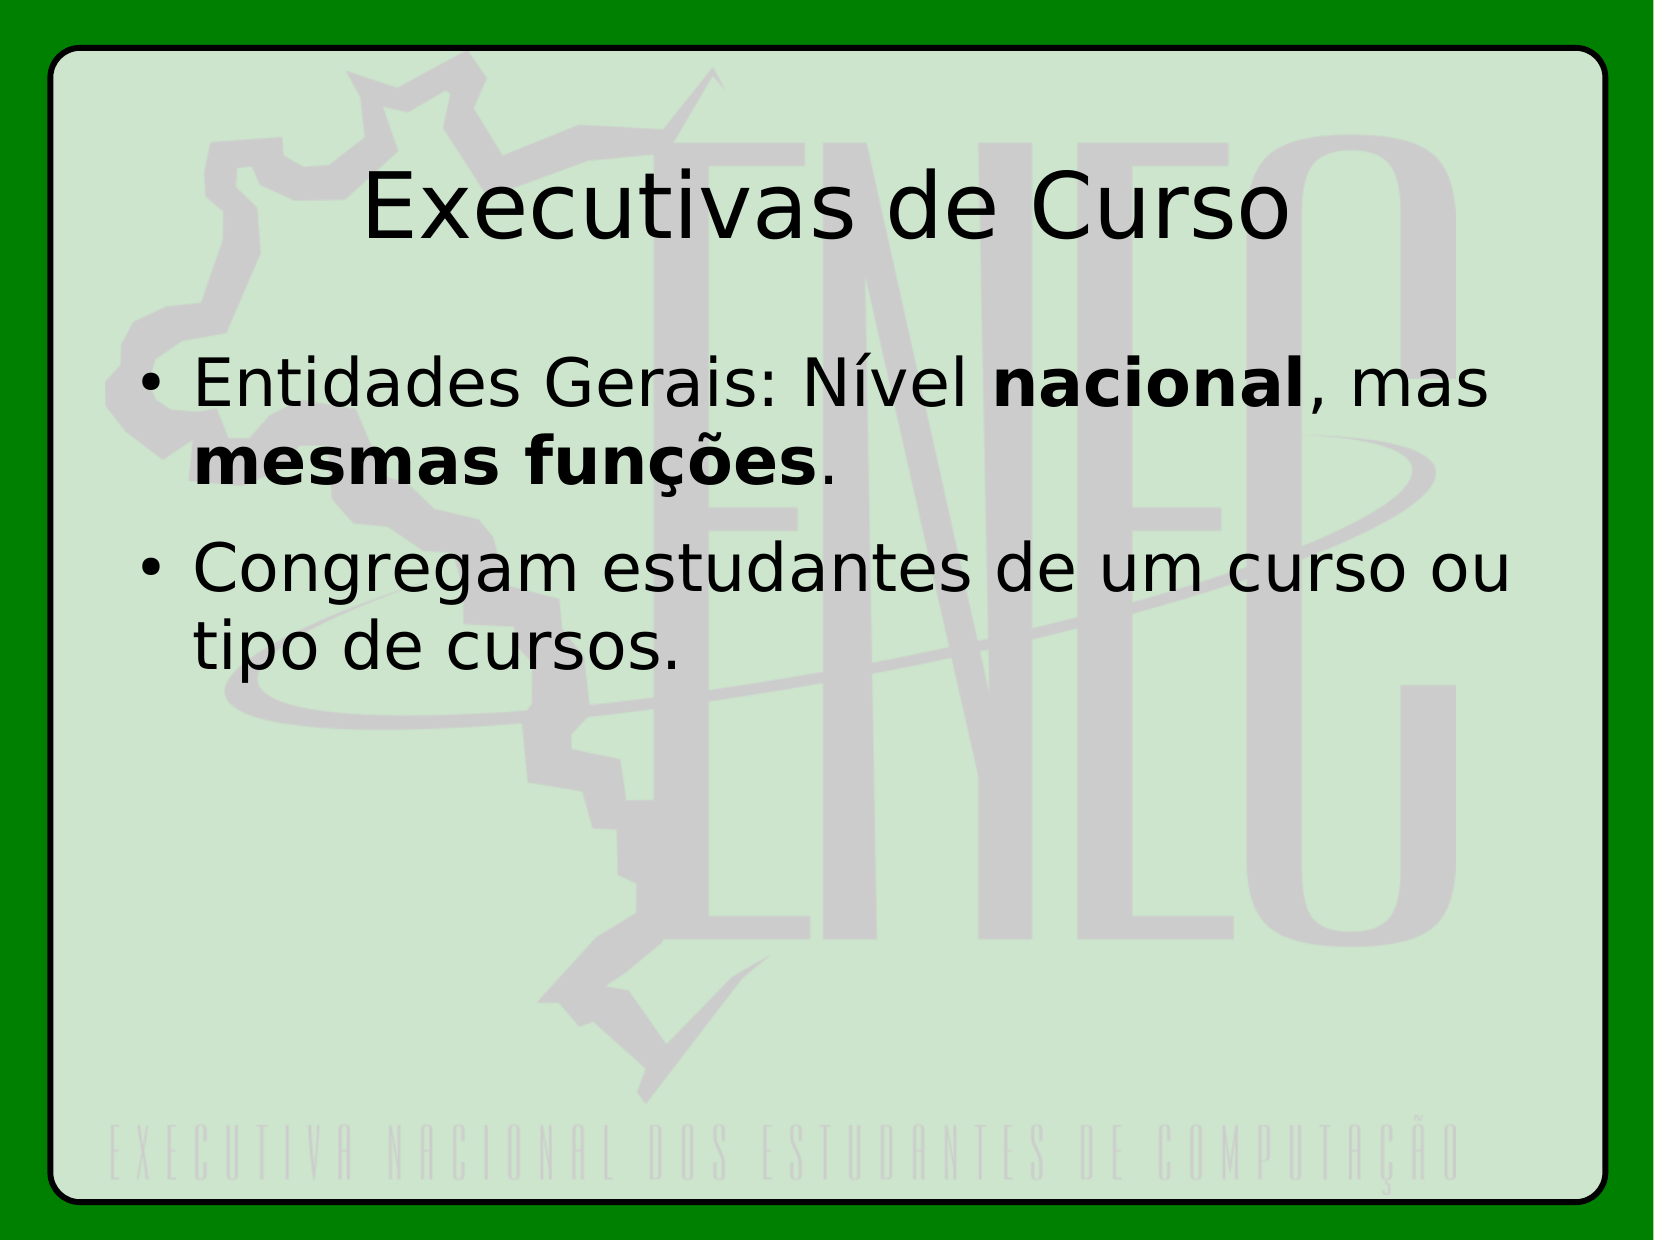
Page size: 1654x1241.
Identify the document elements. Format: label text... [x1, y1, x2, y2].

list Entidades Gerais: Nível nacional, mas mesmas funções. Congregam estudantes de um curso ou tipo de cursos. [121, 344, 1534, 1127]
title Executivas de Curso [121, 102, 1534, 311]
